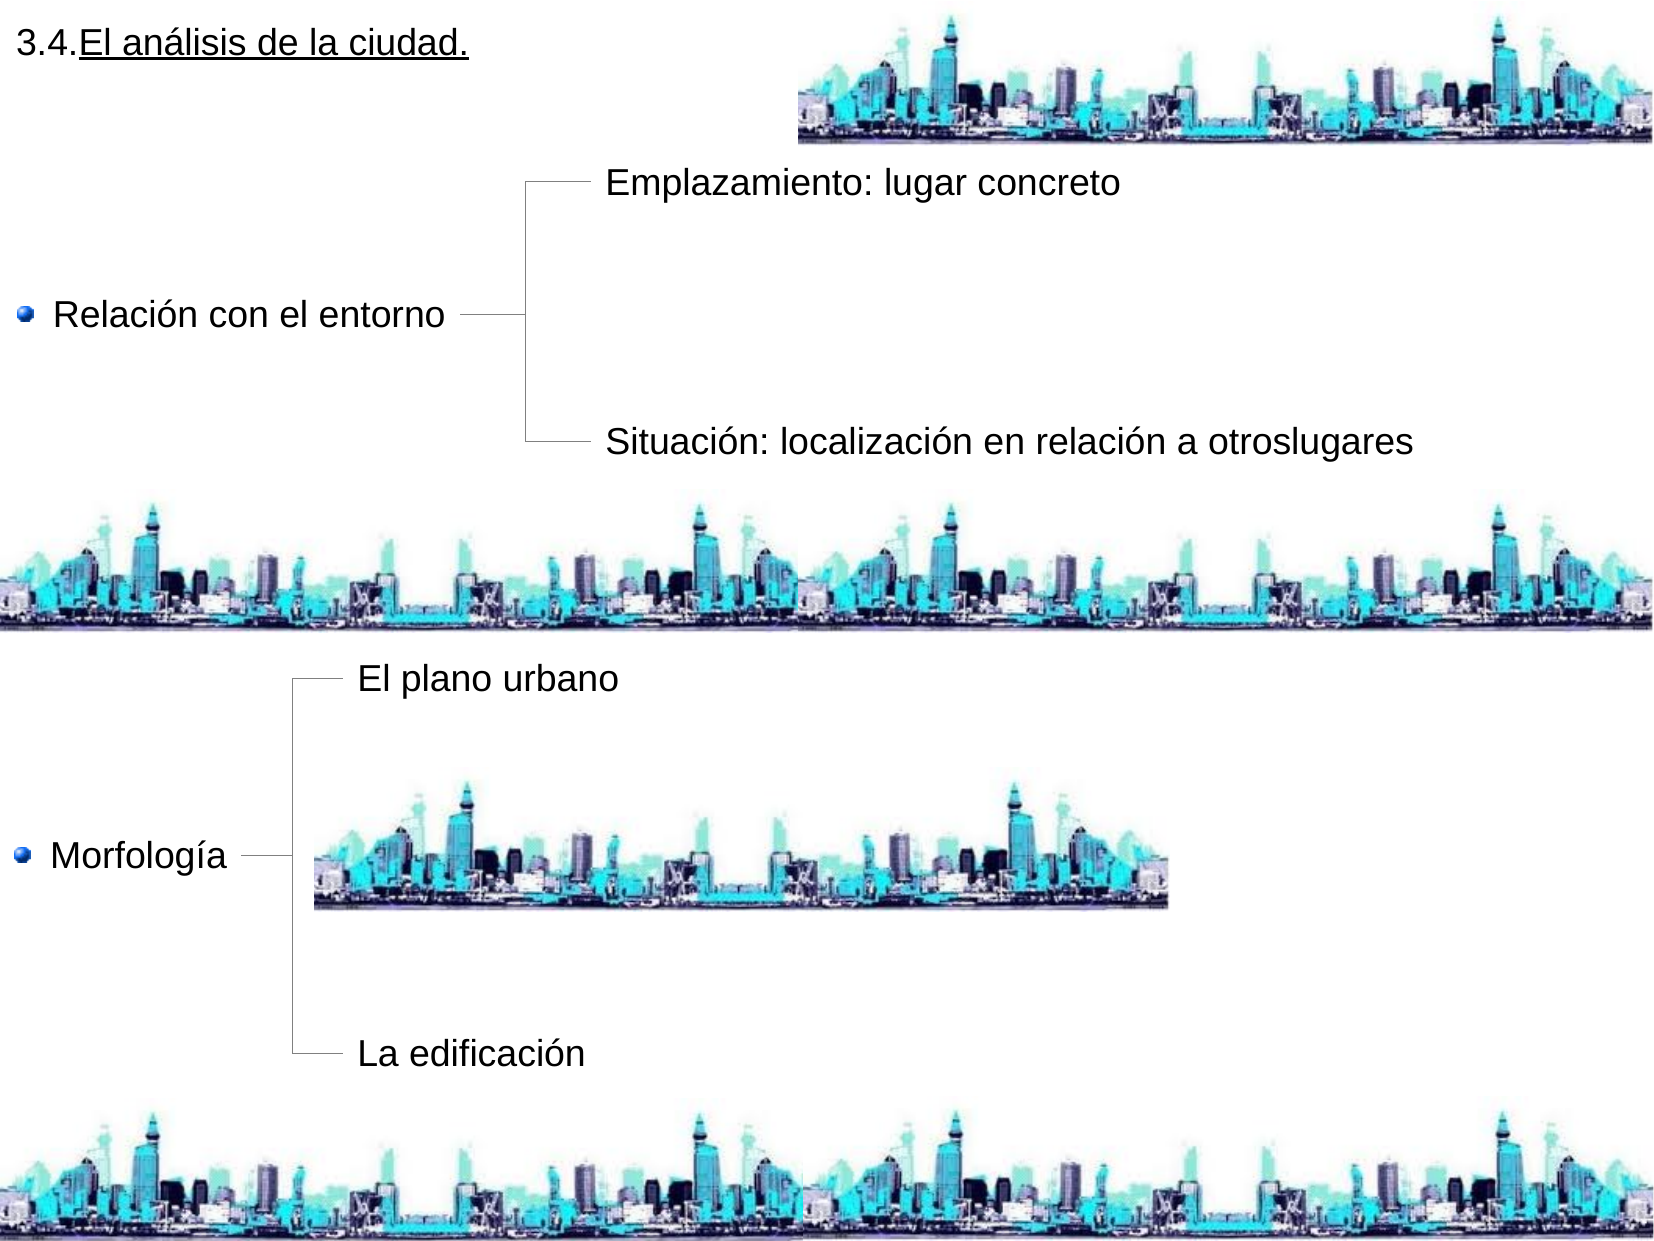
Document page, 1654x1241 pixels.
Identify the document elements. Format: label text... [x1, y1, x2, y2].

text_box Morfología [0, 826, 242, 884]
text_box El plano urbano [342, 649, 634, 707]
text_box Relación con el entorno [2, 285, 461, 343]
picture [0, 1096, 1654, 1241]
text_box 3.4.El análisis de la ciudad. [1, 14, 485, 71]
picture [798, 1, 1654, 146]
text_box Situación: localización en relación a otroslugares [590, 413, 1429, 471]
picture [0, 489, 1654, 633]
text_box La edificación [342, 1025, 601, 1083]
picture [314, 767, 1170, 912]
text_box Emplazamiento: lugar concreto [590, 153, 1136, 211]
